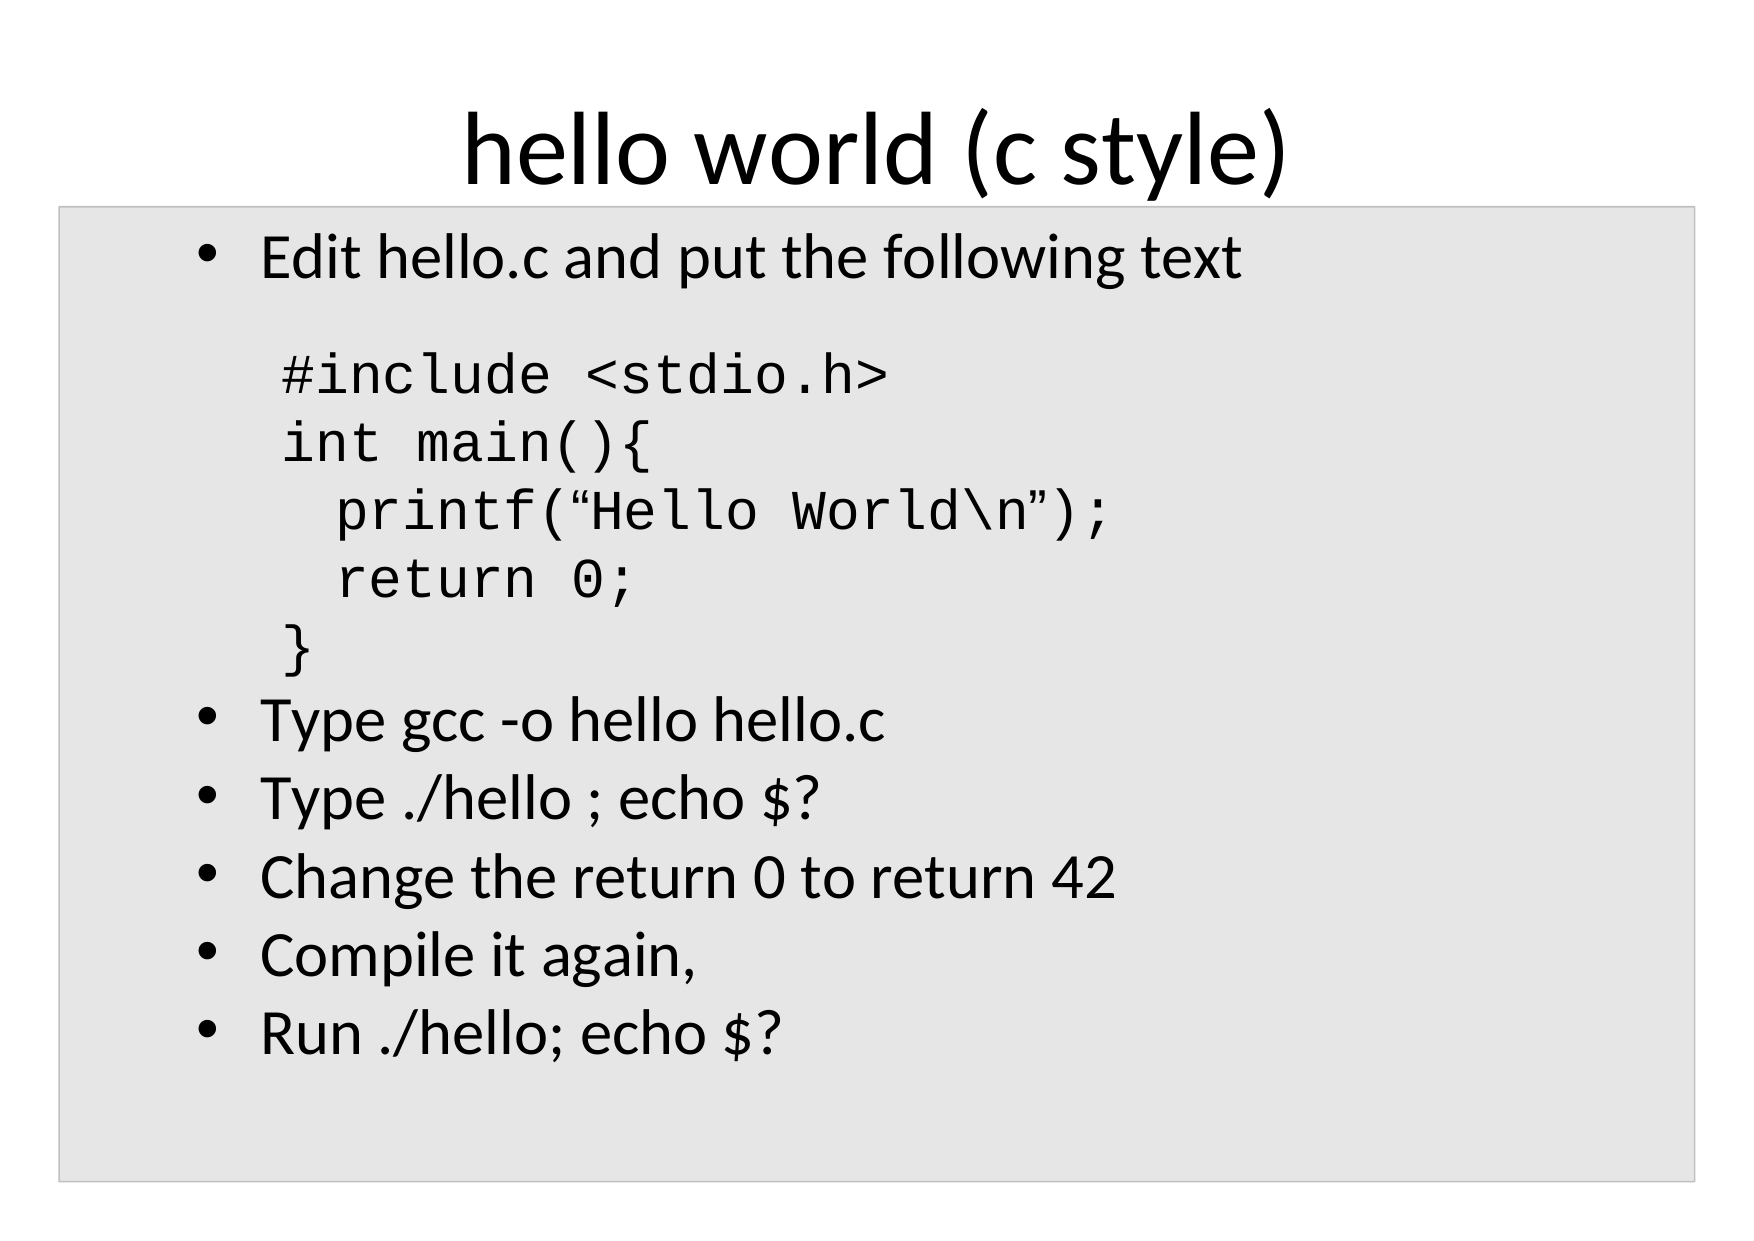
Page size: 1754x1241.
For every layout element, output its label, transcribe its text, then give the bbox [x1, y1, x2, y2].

title hello world (c style) [59, 48, 1695, 236]
list Edit hello.c and put the following text #include <stdio.h> int main(){ printf(“Hello World\n”); return 0; } Type gcc -o hello hello.c Type ./hello ; echo $? Change the return 0 to return 42 Compile it again, Run ./hello; echo $? [179, 220, 1576, 1079]
text_box [59, 236, 1695, 1182]
